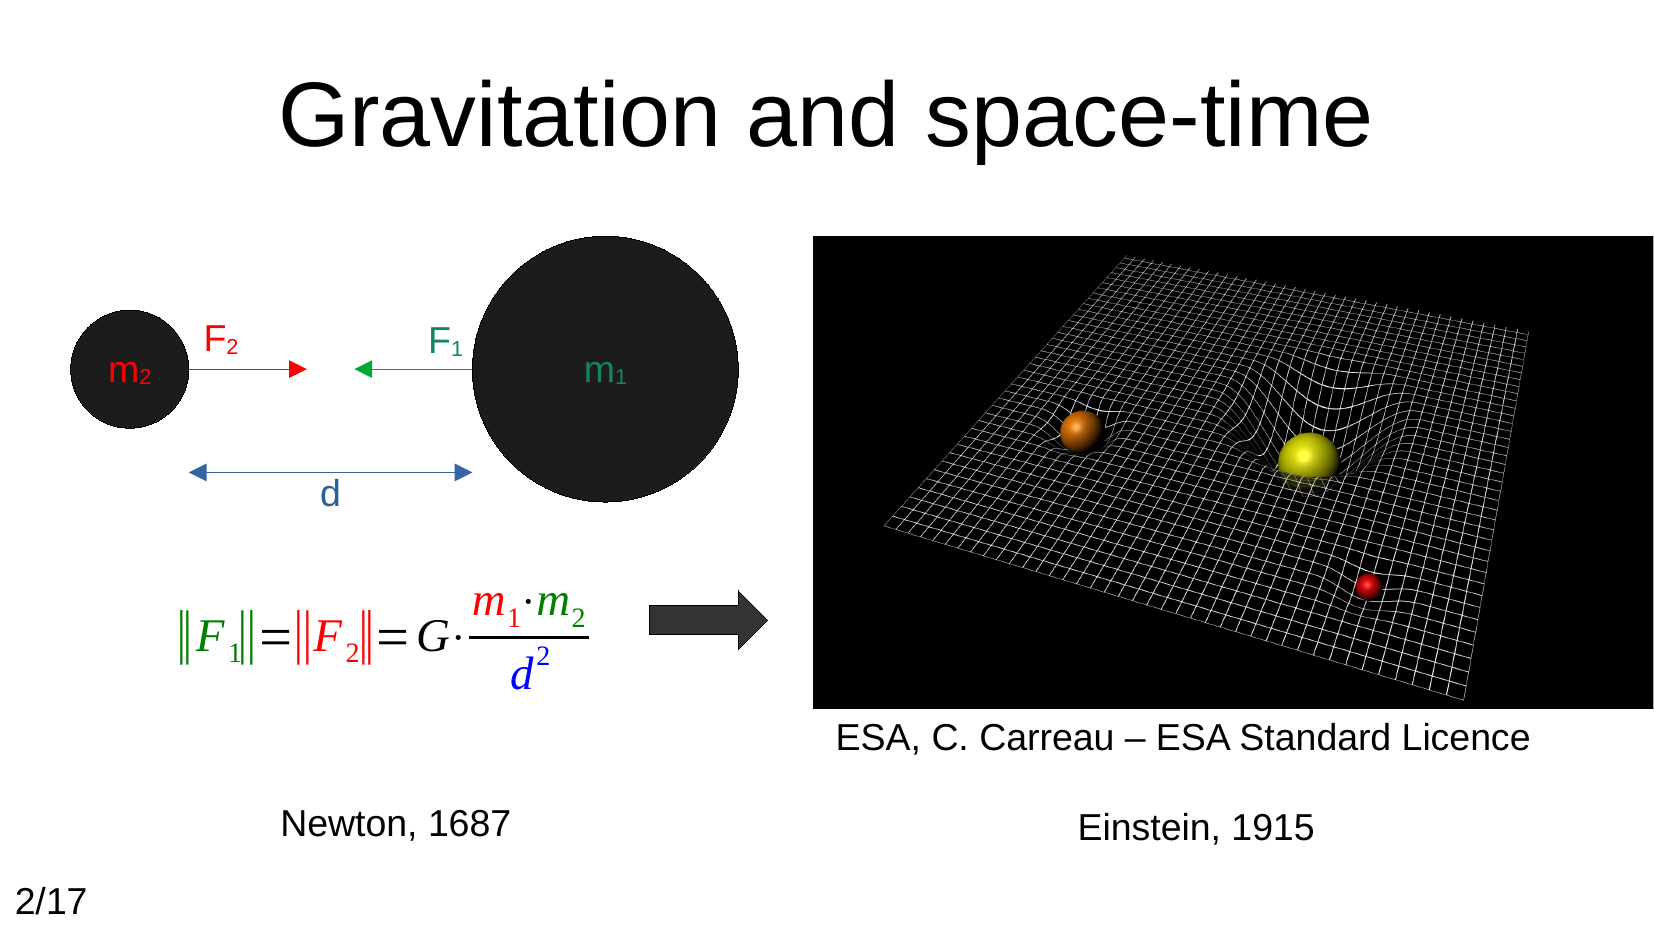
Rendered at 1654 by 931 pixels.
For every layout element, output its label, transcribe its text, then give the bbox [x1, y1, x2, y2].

text_box F1 [413, 312, 502, 370]
text_box <numéro>/17 [0, 873, 296, 931]
chart [160, 574, 603, 700]
text_box Newton, 1687 [265, 795, 532, 852]
text_box ESA, C. Carreau – ESA Standard Licence [820, 708, 1654, 766]
text_box F2 [188, 310, 278, 367]
picture [813, 236, 1654, 709]
title Gravitation and space-time [82, 37, 1571, 193]
text_box m2 [70, 310, 189, 429]
text_box Einstein, 1915 [1062, 799, 1418, 857]
text_box [649, 590, 768, 650]
text_box m1 [472, 236, 739, 503]
